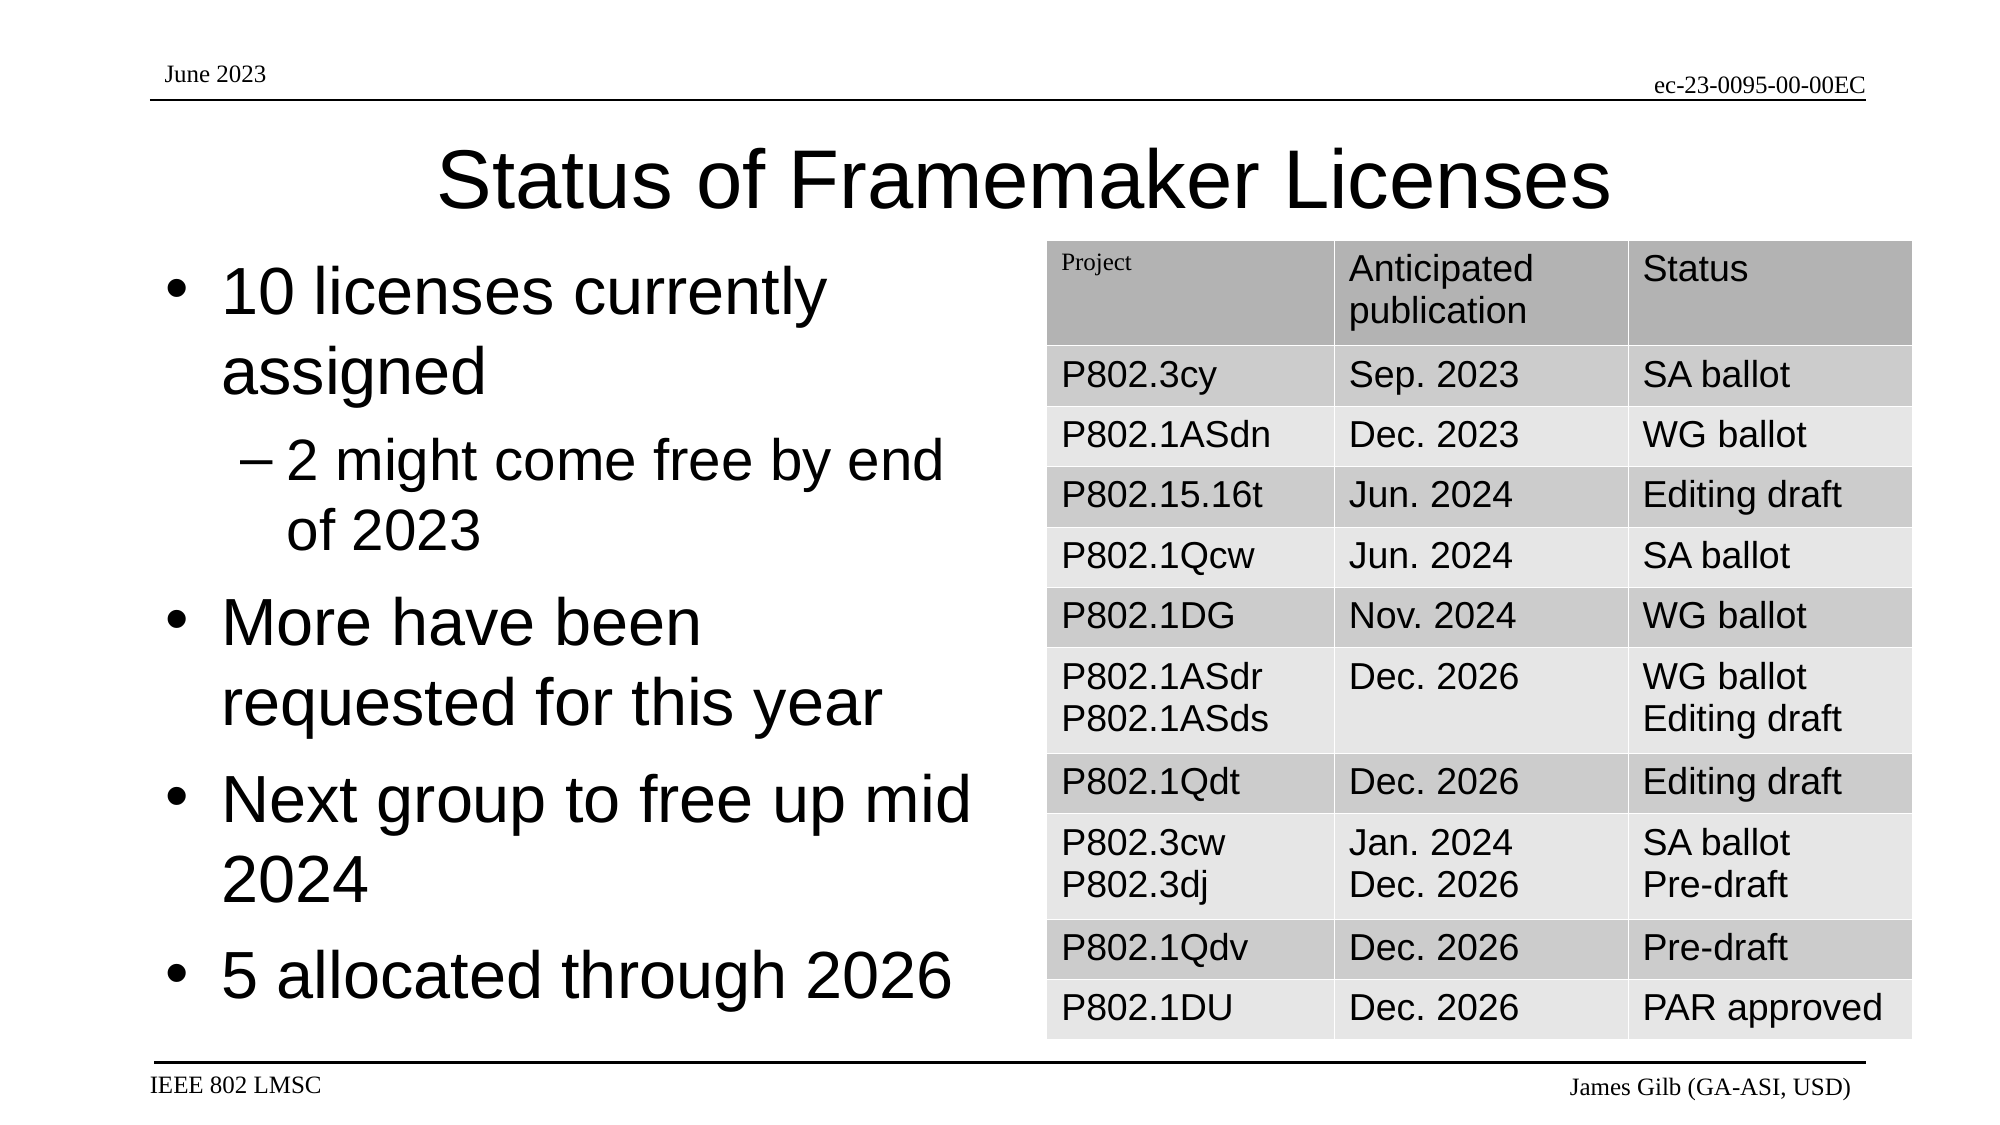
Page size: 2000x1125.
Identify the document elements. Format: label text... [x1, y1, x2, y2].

table_cell SA ballot Pre-draft [1629, 814, 1912, 919]
table_header Project [1047, 241, 1334, 345]
table_cell WG ballot Editing draft [1629, 648, 1912, 753]
table_cell Dec. 2026 [1335, 980, 1628, 1039]
list 10 licenses currently assigned 2 might come free by end of 2023 More have been requested for this year Next group to free up mid 2024 5 allocated through 2026 [149, 239, 1004, 1051]
table_cell P802.3cw P802.3dj [1047, 814, 1334, 919]
table_cell Pre-draft [1629, 920, 1912, 979]
table_cell Editing draft [1629, 754, 1912, 813]
table_cell WG ballot [1629, 407, 1912, 466]
table_cell P802.15.16t [1047, 467, 1334, 527]
table_cell P802.1ASdr P802.1ASds [1047, 648, 1334, 753]
table_cell P802.1Qcw [1047, 528, 1334, 587]
table_cell P802.1DG [1047, 588, 1334, 647]
table_cell SA ballot [1629, 528, 1912, 587]
title Status of Framemaker Licenses [149, 112, 1900, 238]
table_cell Dec. 2026 [1335, 920, 1628, 979]
table_cell Editing draft [1629, 467, 1912, 527]
table_header Anticipated publication [1335, 241, 1628, 345]
table_cell Dec. 2026 [1335, 648, 1628, 753]
table_cell SA ballot [1629, 346, 1912, 406]
table_cell P802.1Qdv [1047, 920, 1334, 979]
table_cell Jan. 2024 Dec. 2026 [1335, 814, 1628, 919]
table_cell Sep. 2023 [1335, 346, 1628, 406]
table_cell Dec. 2023 [1335, 407, 1628, 466]
table_cell WG ballot [1629, 588, 1912, 647]
table_header Status [1629, 241, 1912, 345]
table_cell Dec. 2026 [1335, 754, 1628, 813]
table_cell Jun. 2024 [1335, 528, 1628, 587]
table_cell PAR approved [1629, 980, 1912, 1039]
table_cell P802.3cy [1047, 346, 1334, 406]
table_cell Jun. 2024 [1335, 467, 1628, 527]
table_cell P802.1ASdn [1047, 407, 1334, 466]
table_cell Nov. 2024 [1335, 588, 1628, 647]
table_cell P802.1DU [1047, 980, 1334, 1039]
table_cell P802.1Qdt [1047, 754, 1334, 813]
